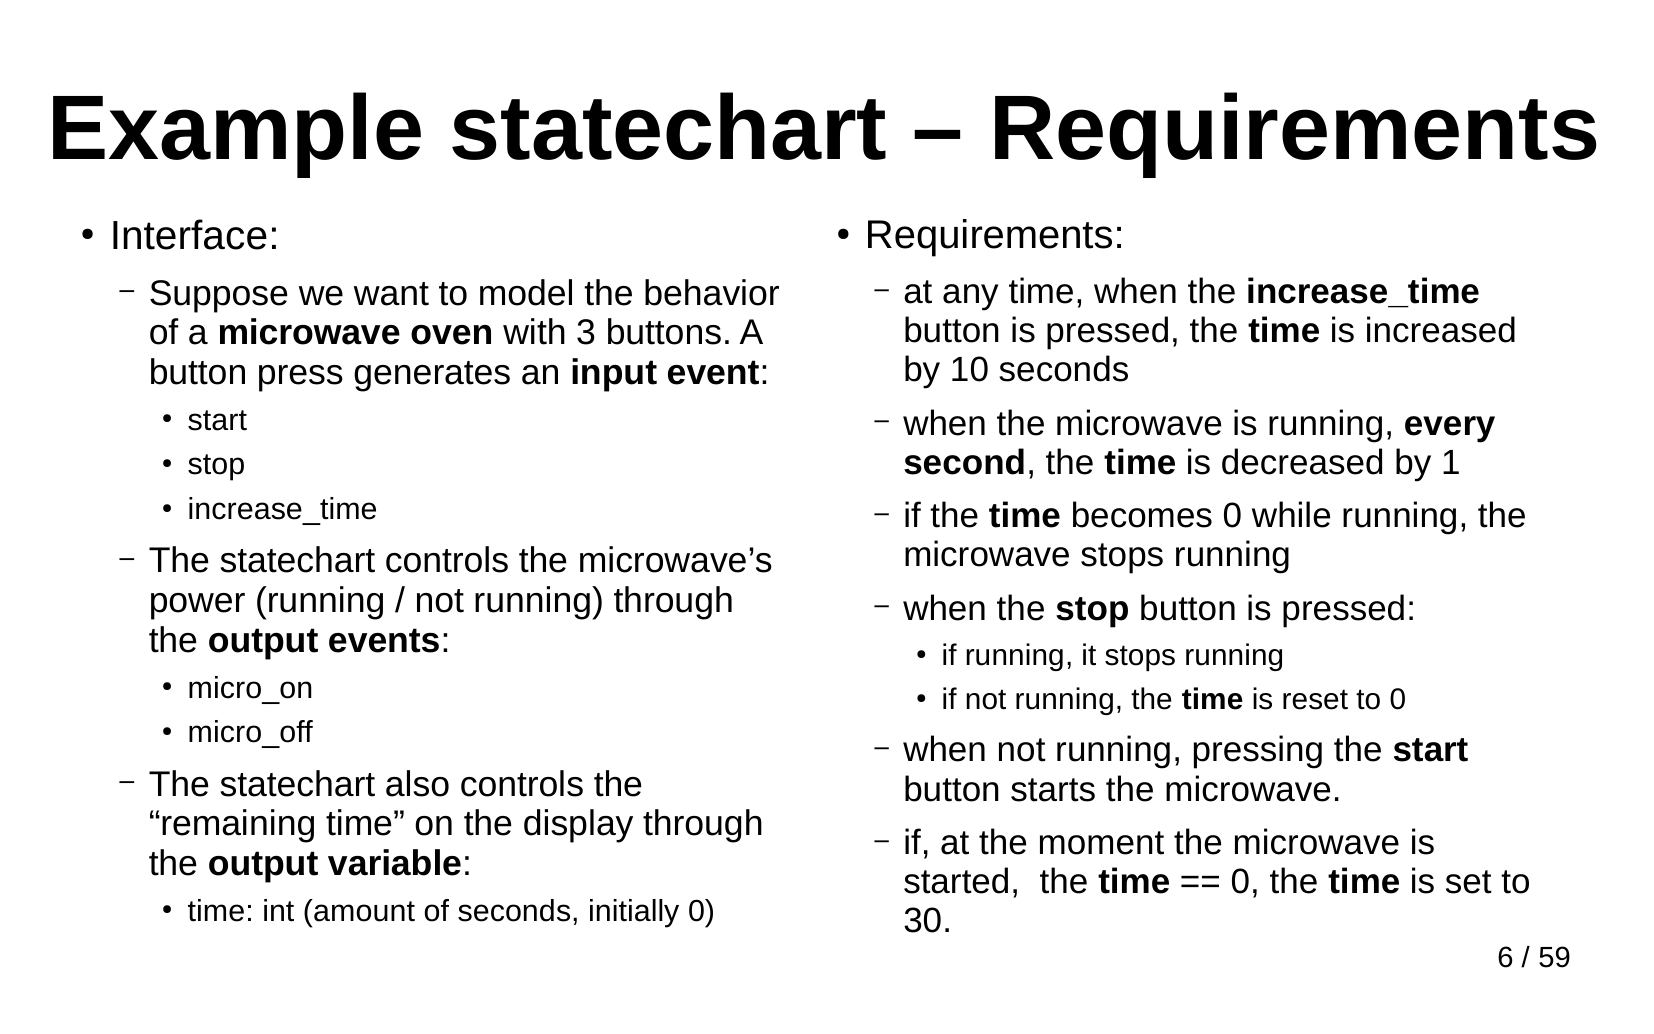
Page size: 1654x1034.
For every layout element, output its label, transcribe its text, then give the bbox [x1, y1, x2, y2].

list Requirements: at any time, when the increase_time button is pressed, the time is increased by 10 seconds when the microwave is running, every second, the time is decreased by 1 if the time becomes 0 while running, the microwave stops running when the stop button is pressed: if running, it stops running if not running, the time is reset to 0 when not running, pressing the start button starts the microwave. if, at the moment the microwave is started, the time == 0, the time is set to 30. [826, 212, 1548, 945]
title Example statechart – Requirements [47, 24, 1607, 230]
list Interface: Suppose we want to model the behavior of a microwave oven with 3 buttons. A button press generates an input event: start stop increase_time The statechart controls the microwave’s power (running / not running) through the output events: micro_on micro_off The statechart also controls the “remaining time” on the display through the output variable: time: int (amount of seconds, initially 0) [70, 212, 792, 945]
